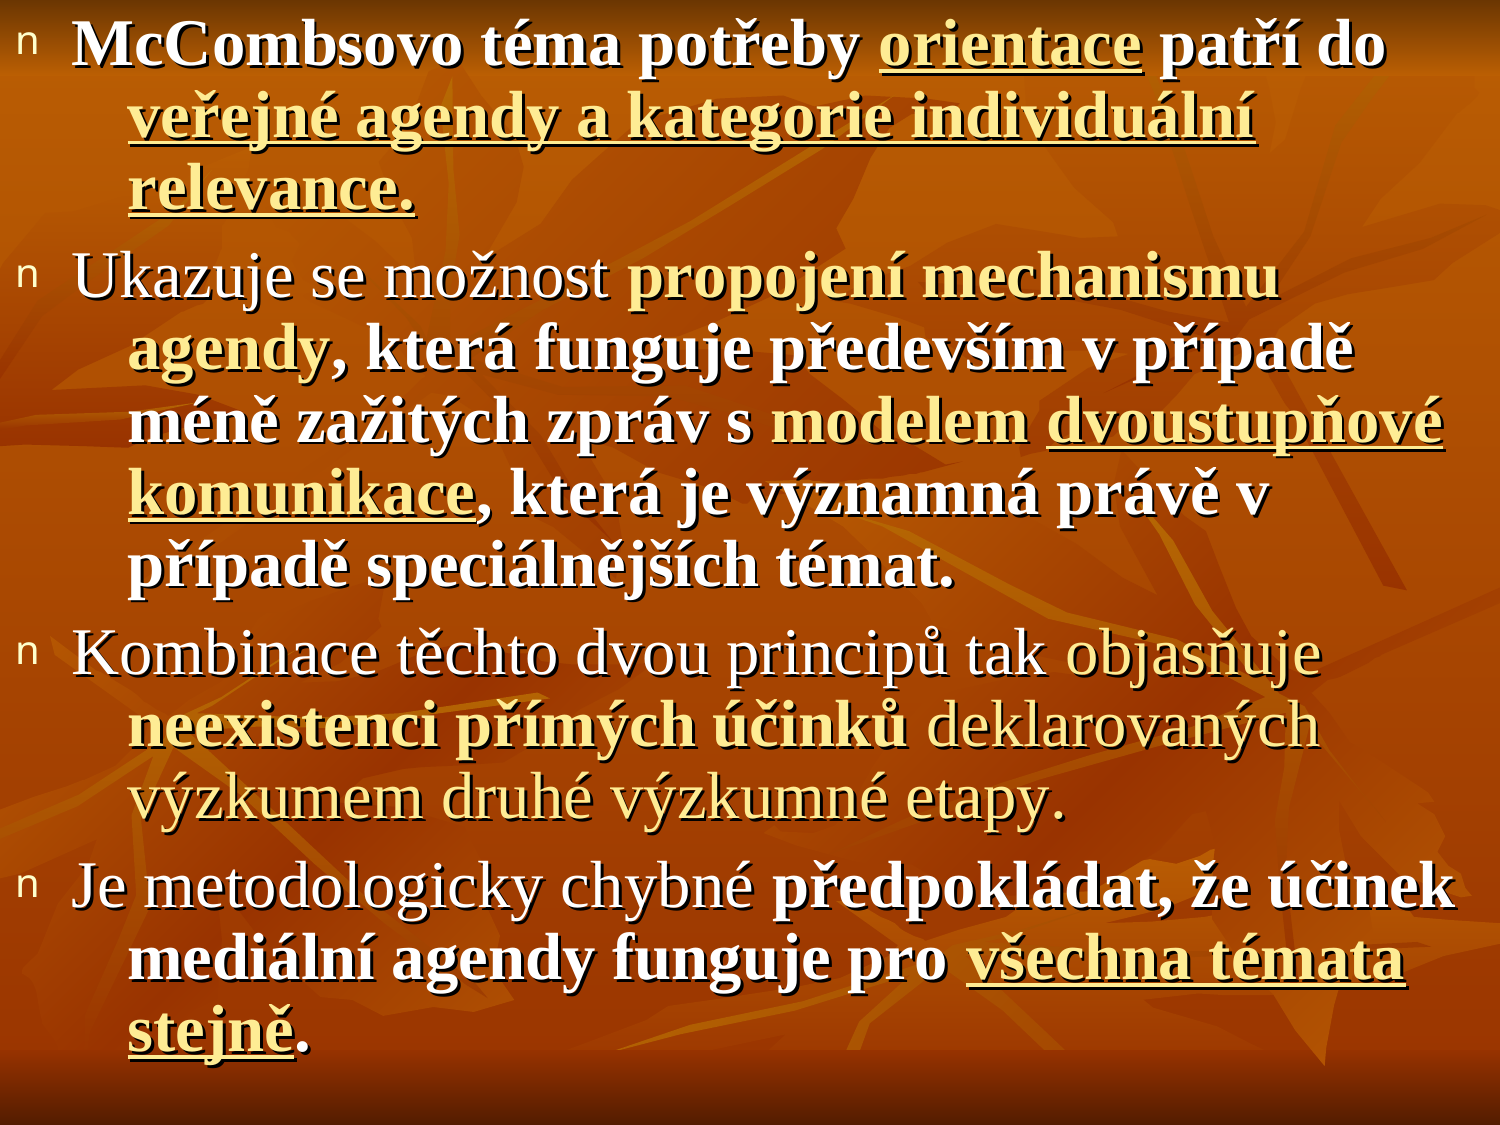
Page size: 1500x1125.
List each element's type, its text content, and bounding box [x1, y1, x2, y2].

list McCombsovo téma potřeby orientace patří do veřejné agendy a kategorie individuální relevance. Ukazuje se možnost propojení mechanismu agendy, která funguje především v případě méně zažitých zpráv s modelem dvoustupňové komunikace, která je významná právě v případě speciálnějších témat. Kombinace těchto dvou principů tak objasňuje neexistenci přímých účinků deklarovaných výzkumem druhé výzkumné etapy. Je metodologicky chybné předpokládat, že účinek mediální agendy funguje pro všechna témata stejně. [0, 0, 1500, 1125]
